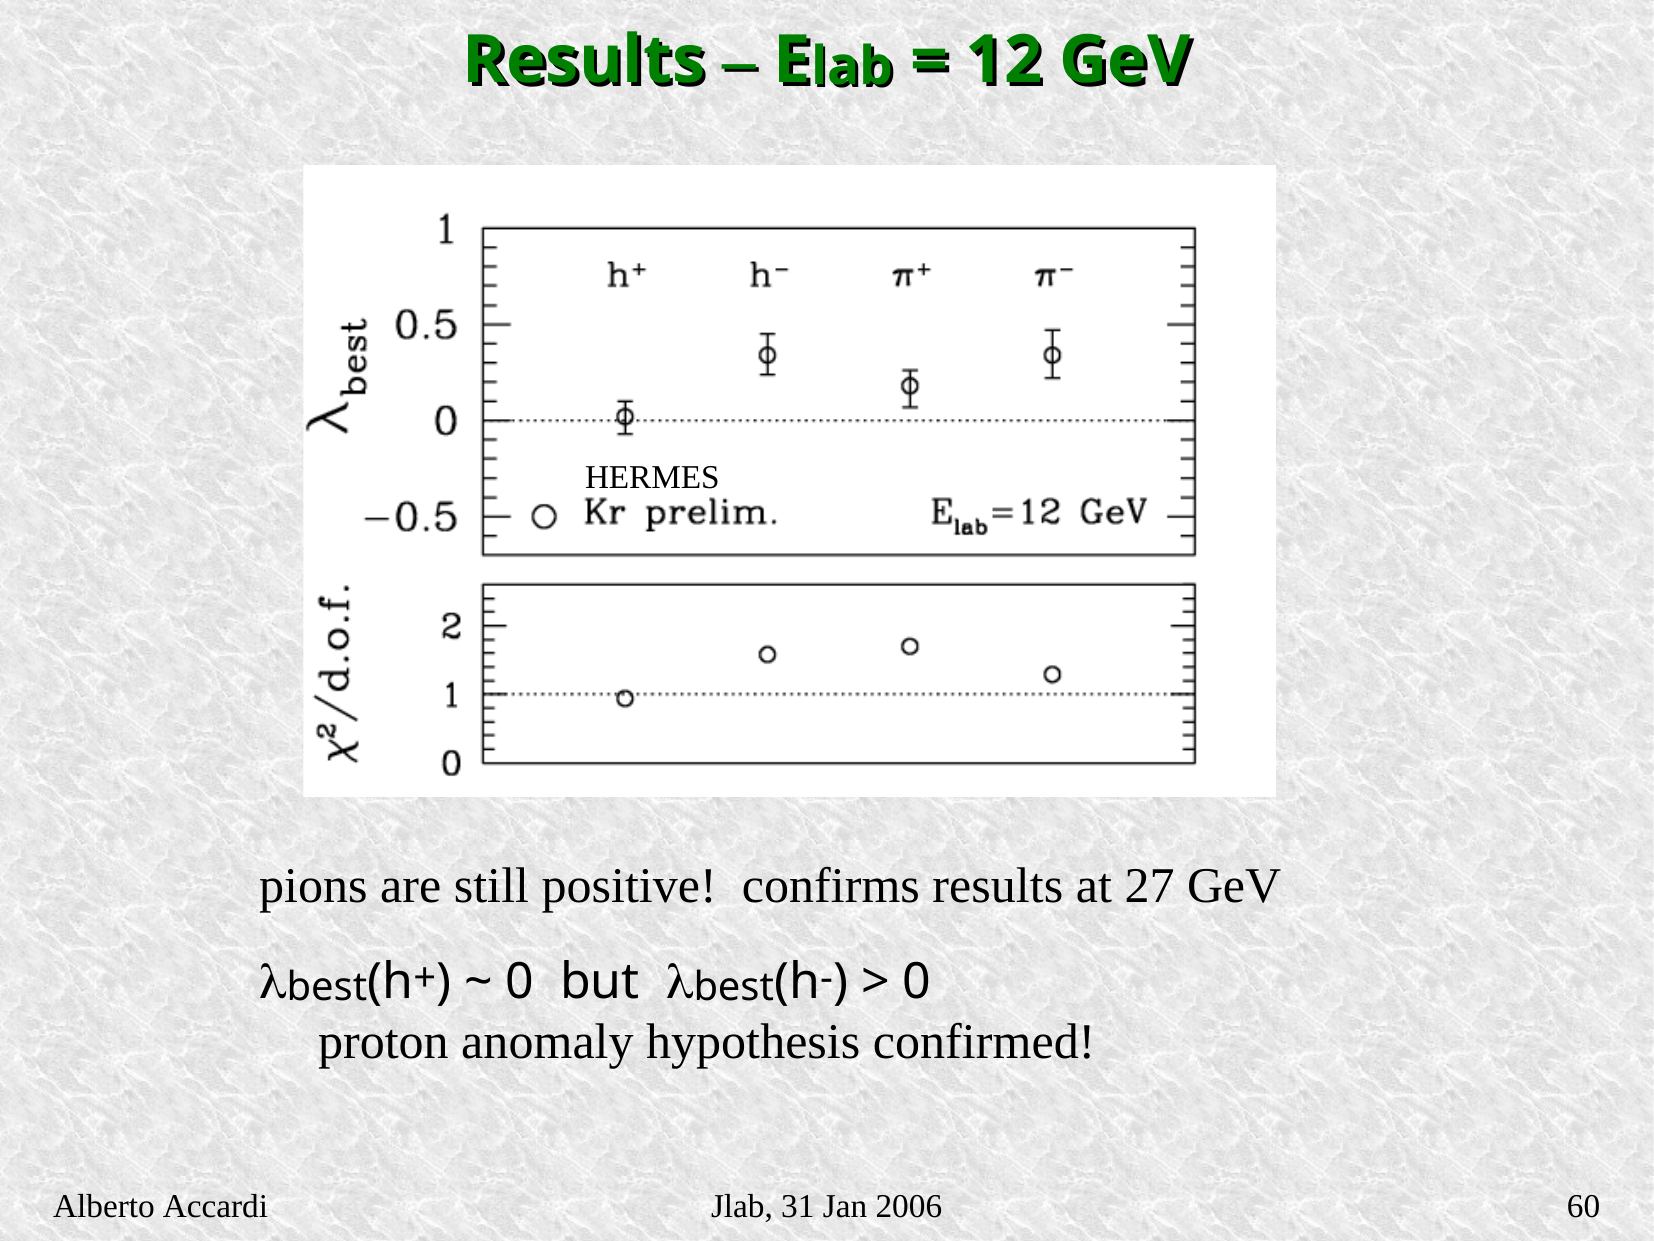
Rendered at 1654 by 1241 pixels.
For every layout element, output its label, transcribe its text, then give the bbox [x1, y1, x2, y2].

text_box Results – Elab = 12 GeV [29, 0, 1625, 135]
picture [0, 0, 1654, 1241]
text_box pions are still positive! confirms results at 27 GeV lbest(h+) ~ 0 but lbest(h-) > 0 proton anomaly hypothesis confirmed! [244, 850, 1374, 1121]
text_box HERMES [570, 451, 748, 520]
